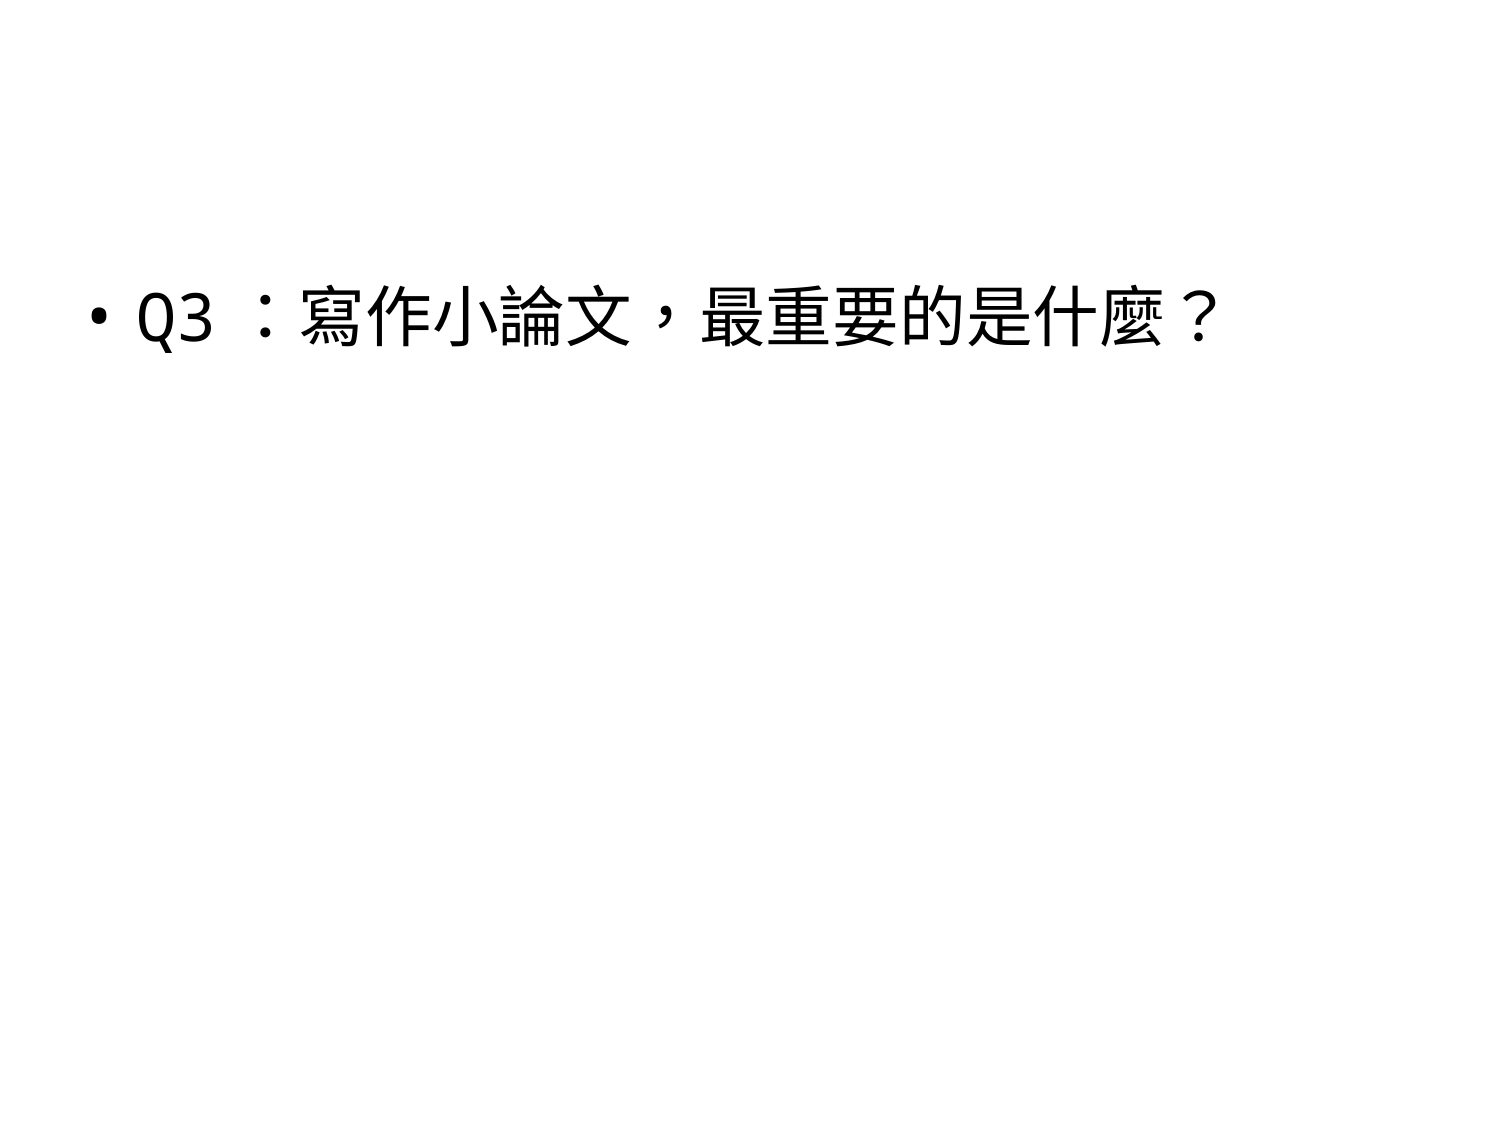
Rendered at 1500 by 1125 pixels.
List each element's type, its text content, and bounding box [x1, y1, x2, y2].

list Q3：寫作小論文，最重要的是什麼？ [64, 267, 1415, 1010]
